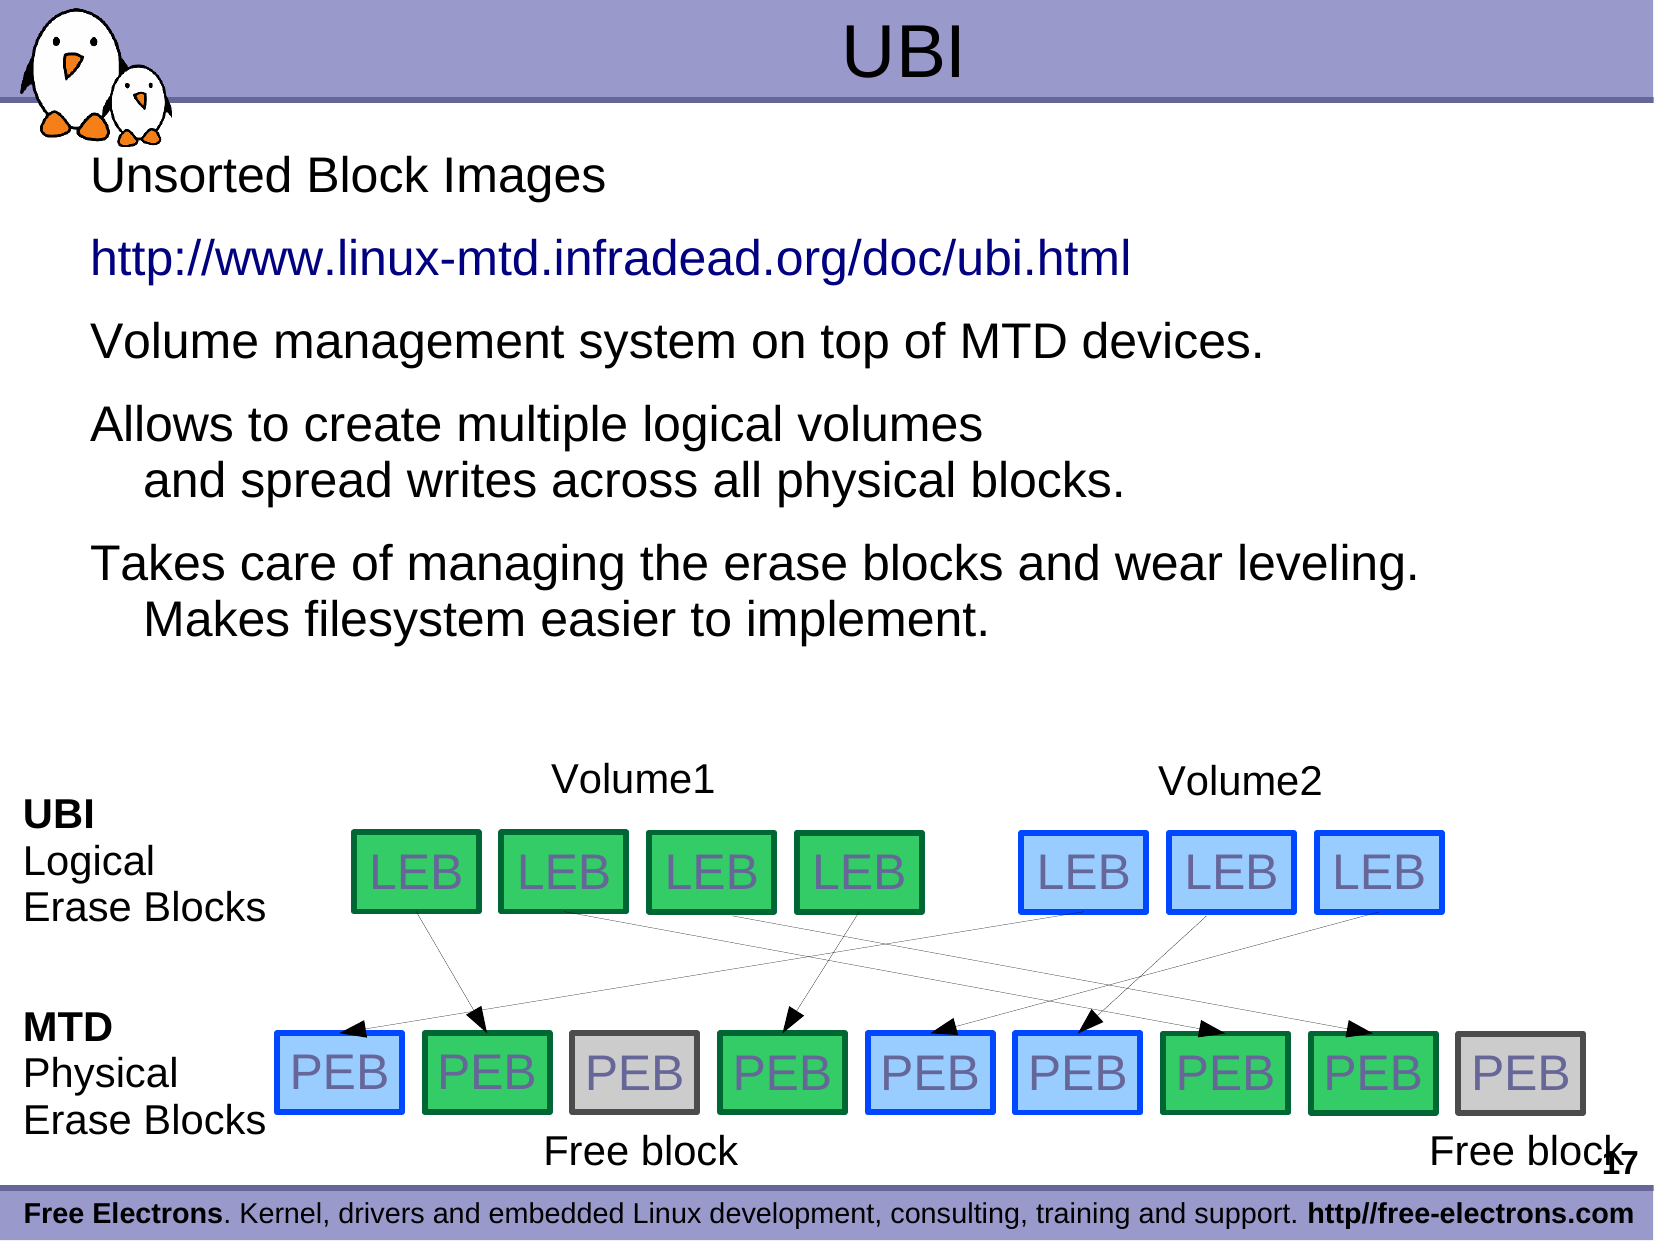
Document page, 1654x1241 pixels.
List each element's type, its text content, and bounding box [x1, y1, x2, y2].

text_box MTD Physical Erase Blocks [22, 1003, 263, 1162]
text_box PEB [1458, 1033, 1584, 1113]
text_box UBI Logical Erase Blocks [22, 791, 263, 950]
text_box LEB [1021, 832, 1147, 912]
text_box LEB [649, 832, 775, 912]
text_box PEB [424, 1033, 550, 1113]
text_box Free block [543, 1127, 735, 1180]
text_box PEB [867, 1033, 993, 1113]
text_box PEB [719, 1033, 845, 1113]
text_box PEB [1015, 1033, 1141, 1113]
text_box PEB [276, 1033, 402, 1113]
title UBI [178, 4, 1631, 98]
text_box LEB [1316, 832, 1442, 912]
text_box PEB [1310, 1033, 1436, 1113]
text_box Volume1 [550, 755, 713, 808]
text_box LEB [1168, 832, 1294, 912]
text_box LEB [501, 832, 627, 912]
text_box PEB [1163, 1033, 1289, 1113]
text_box LEB [796, 832, 922, 912]
list Unsorted Block Images http://www.linux-mtd.infradead.org/doc/ubi.html Volume management system on top of MTD devices. Allows to create multiple logical volumes and spread writes across all physical blocks. Takes care of managing the erase blocks and wear leveling. Makes filesystem easier to implement. [72, 147, 1485, 780]
text_box PEB [572, 1033, 698, 1113]
text_box Volume2 [1158, 757, 1320, 811]
picture [20, 8, 172, 147]
text_box Free block [1429, 1127, 1621, 1180]
text_box LEB [353, 832, 479, 912]
